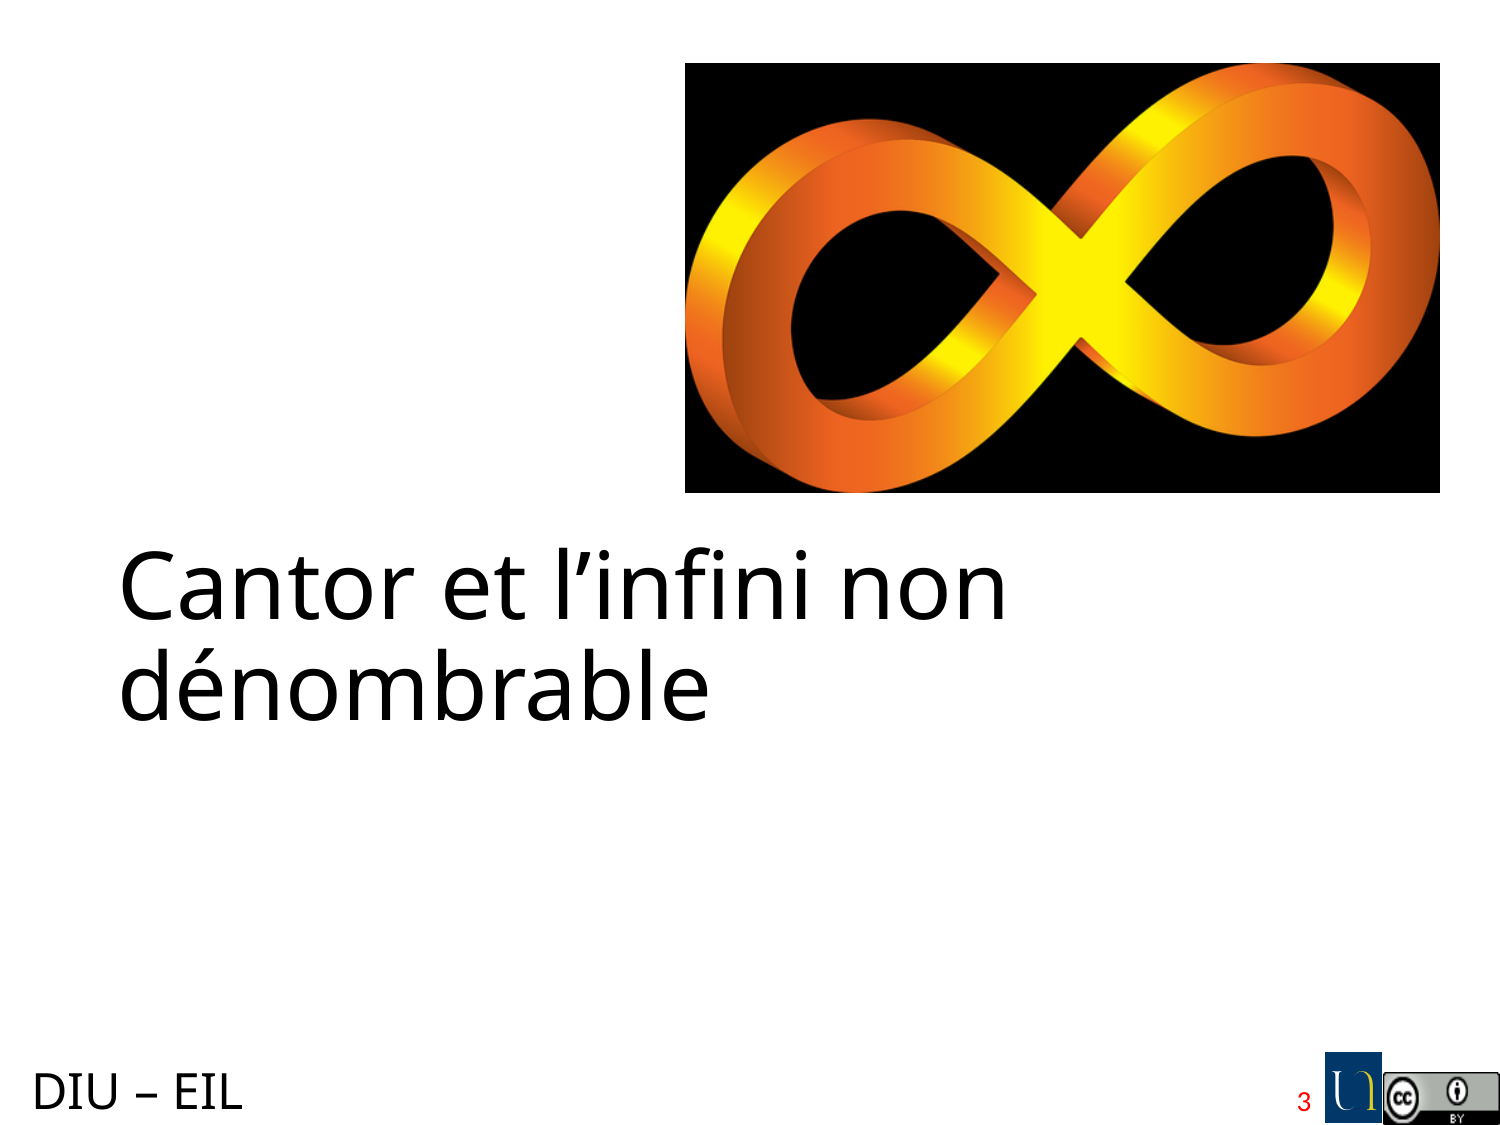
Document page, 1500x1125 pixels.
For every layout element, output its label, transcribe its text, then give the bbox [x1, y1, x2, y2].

title Cantor et l’infini non dénombrable [102, 280, 1397, 749]
slide_number <numéro> [1240, 1070, 1327, 1125]
picture [1325, 1052, 1382, 1123]
picture [1383, 1072, 1500, 1125]
picture [685, 63, 1440, 493]
